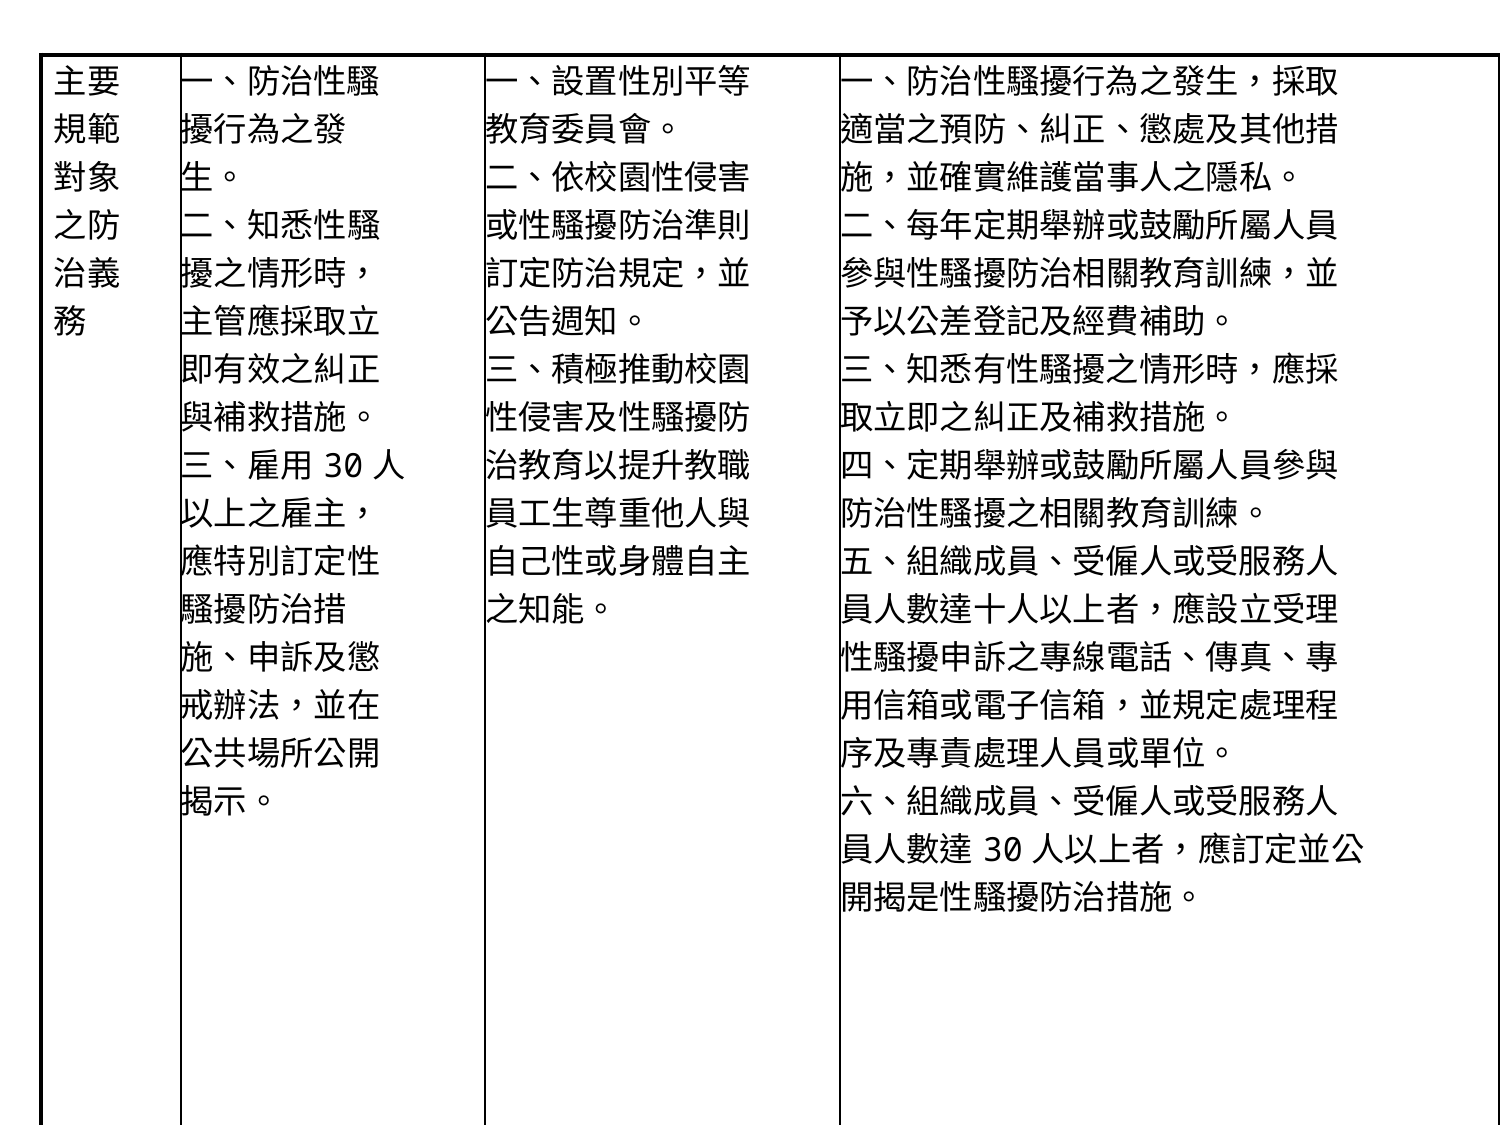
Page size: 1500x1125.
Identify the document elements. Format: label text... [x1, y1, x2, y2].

table_cell 對象 [43, 151, 180, 199]
table_header 一、設置性別平等 教育委員會。 二、依校園性侵害 或性騷擾防治準則 訂定防治規定，並 公告週知。 三、積極推動校園 性侵害及性騷擾防 治教育以提升教職 員工生尊重他人與 自己性或身體自主 之知能。 [486, 57, 839, 1125]
table_header 一、防治性騷擾行為之發生，採取 適當之預防、糾正、懲處及其他措 施，並確實維護當事人之隱私。 二、每年定期舉辦或鼓勵所屬人員 參與性騷擾防治相關教育訓練，並 予以公差登記及經費補助。 三、知悉有性騷擾之情形時，應採 取立即之糾正及補救措施。 四、定期舉辦或鼓勵所屬人員參與 防治性騷擾之相關教育訓練。 五、組織成員、受僱人或受服務人 員人數達十人以上者，應設立受理 性騷擾申訴之專線電話、傳真、專 用信箱或電子信箱，並規定處理程 序及專責處理人員或單位。 六、組織成員、受僱人或受服務人 員人數達30人以上者，應訂定並公 開揭是性騷擾防治措施。 [841, 57, 1498, 1125]
table_header 主要 [43, 57, 180, 103]
table_cell 治義 [43, 247, 180, 295]
table_cell 之防 [43, 199, 180, 247]
table_cell 務 [43, 295, 180, 1125]
table_header 一、防治性騷 擾行為之發 生。 二、知悉性騷 擾之情形時， 主管應採取立 即有效之糾正 與補救措施。 三、雇用30人 以上之雇主， 應特別訂定性 騷擾防治措 施、申訴及懲 戒辦法，並在 公共場所公開 揭示。 [182, 57, 484, 1125]
table_cell 規範 [43, 103, 180, 151]
